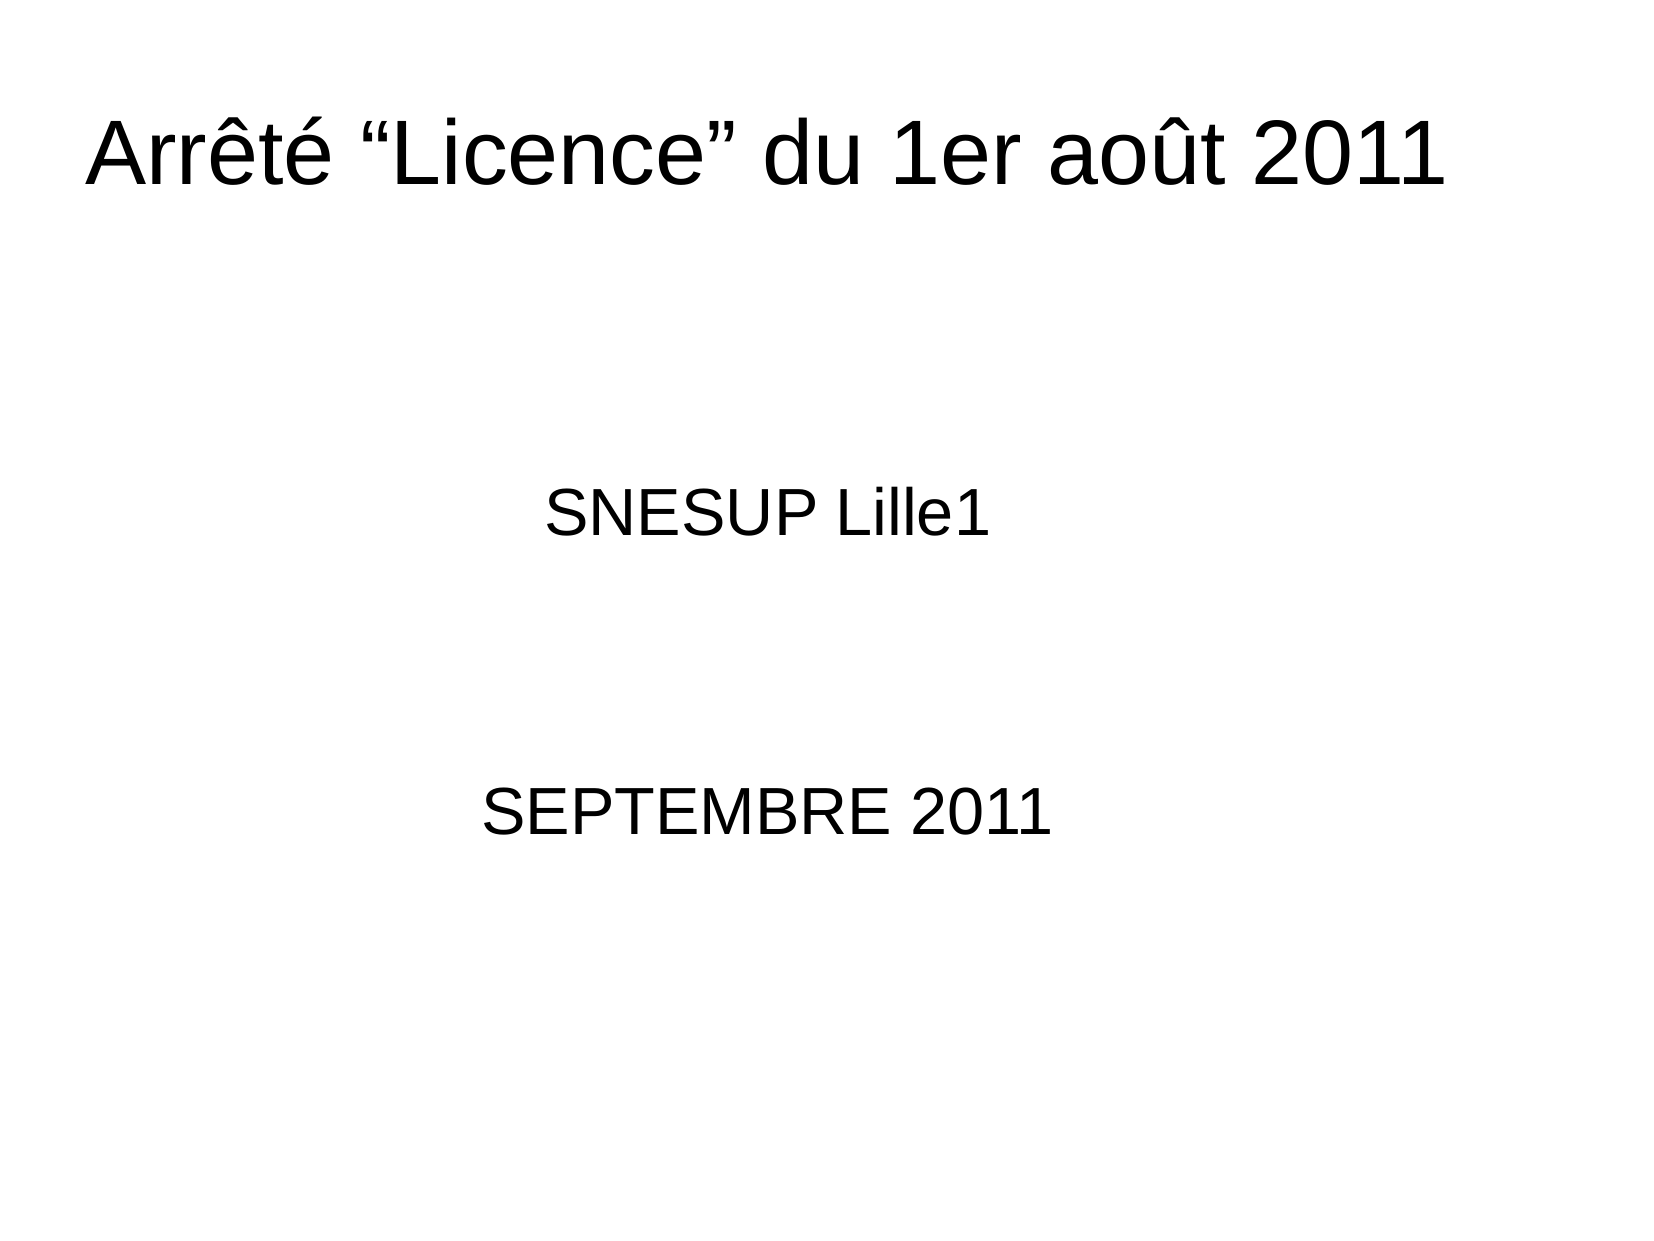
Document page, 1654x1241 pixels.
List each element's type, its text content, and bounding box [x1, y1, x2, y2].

subtitle SNESUP Lille1 SEPTEMBRE 2011 [59, 290, 1477, 1109]
title Arrêté “Licence” du 1er août 2011 [59, 49, 1477, 257]
